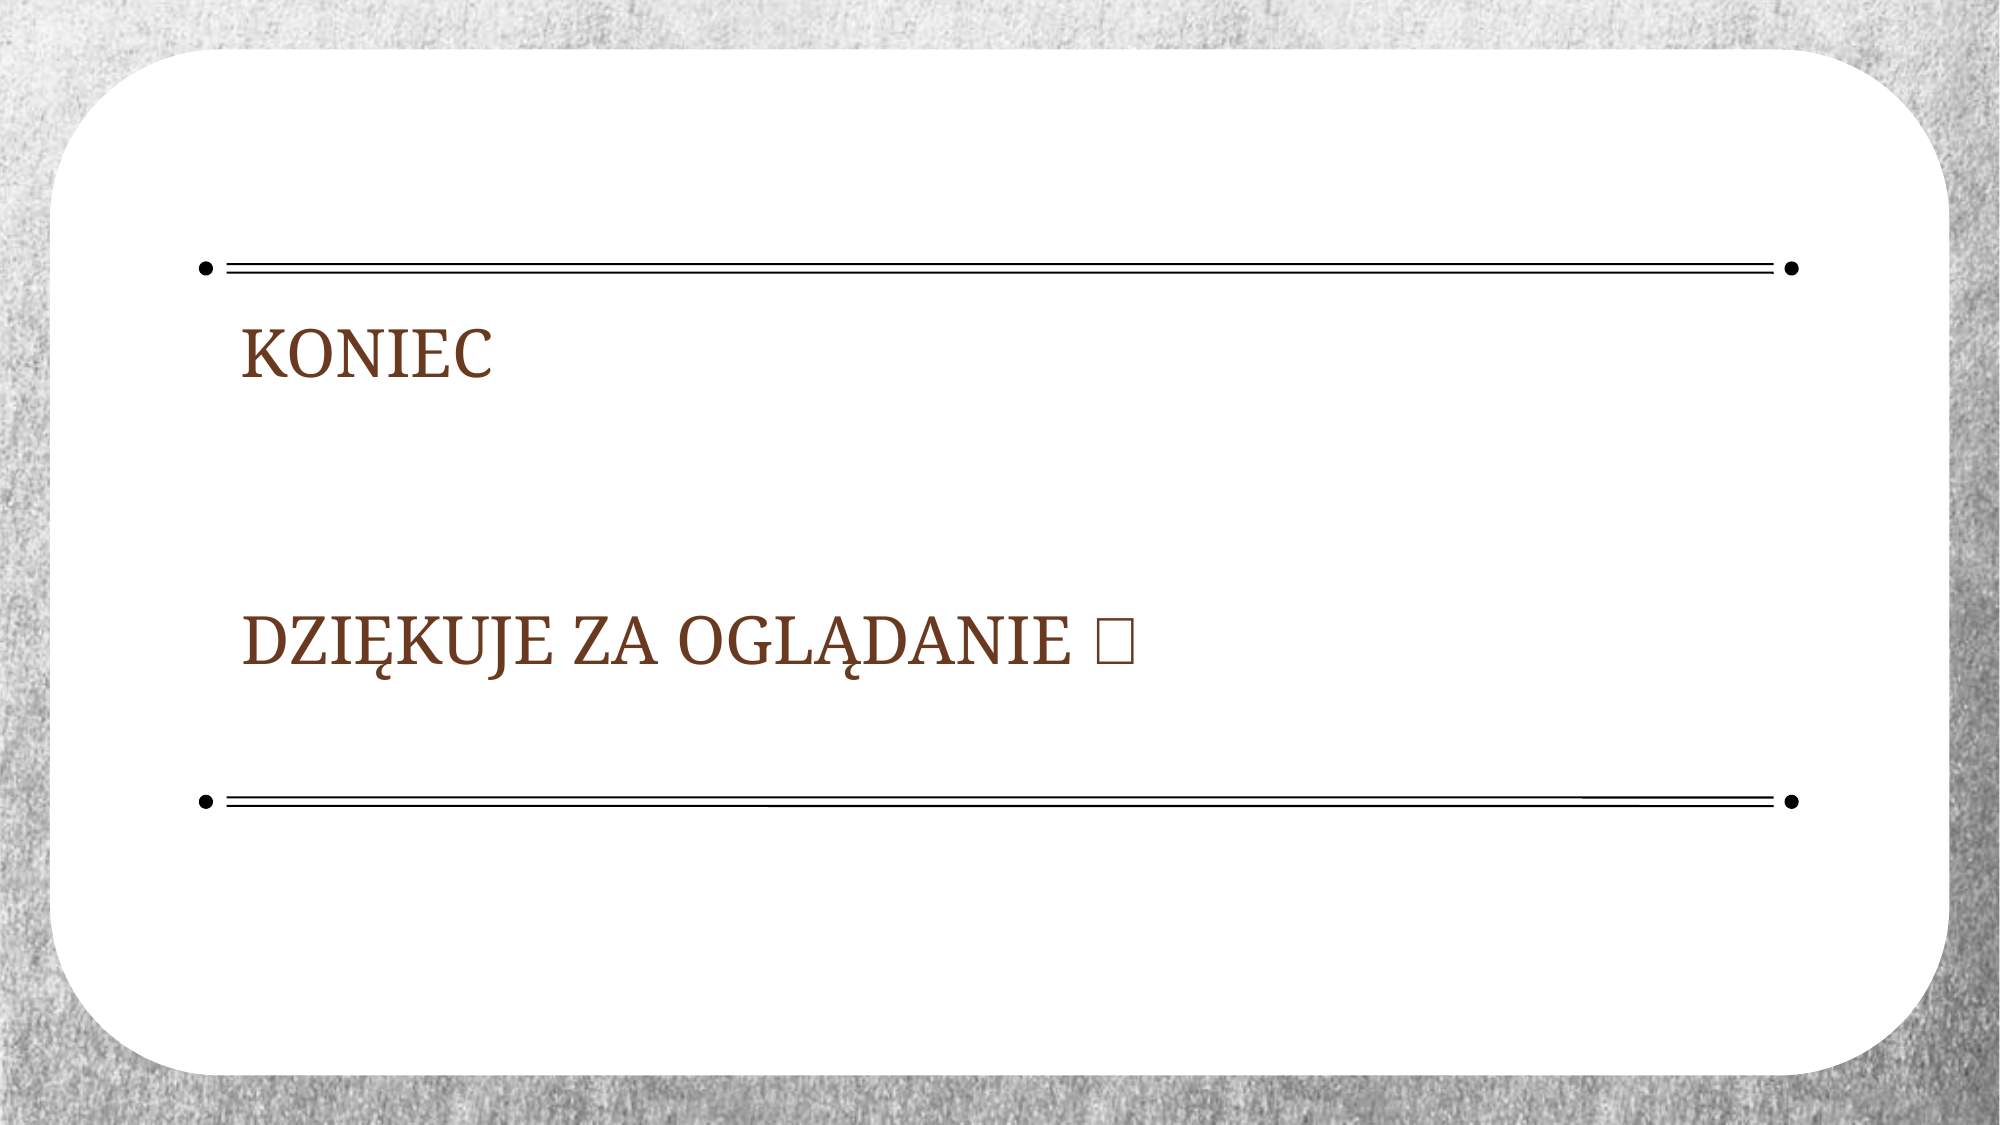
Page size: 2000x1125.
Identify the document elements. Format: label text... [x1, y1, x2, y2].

subtitle DZIĘKUJE ZA OGLĄDANIE  [226, 599, 1774, 763]
title KONIEC [225, 312, 1774, 580]
